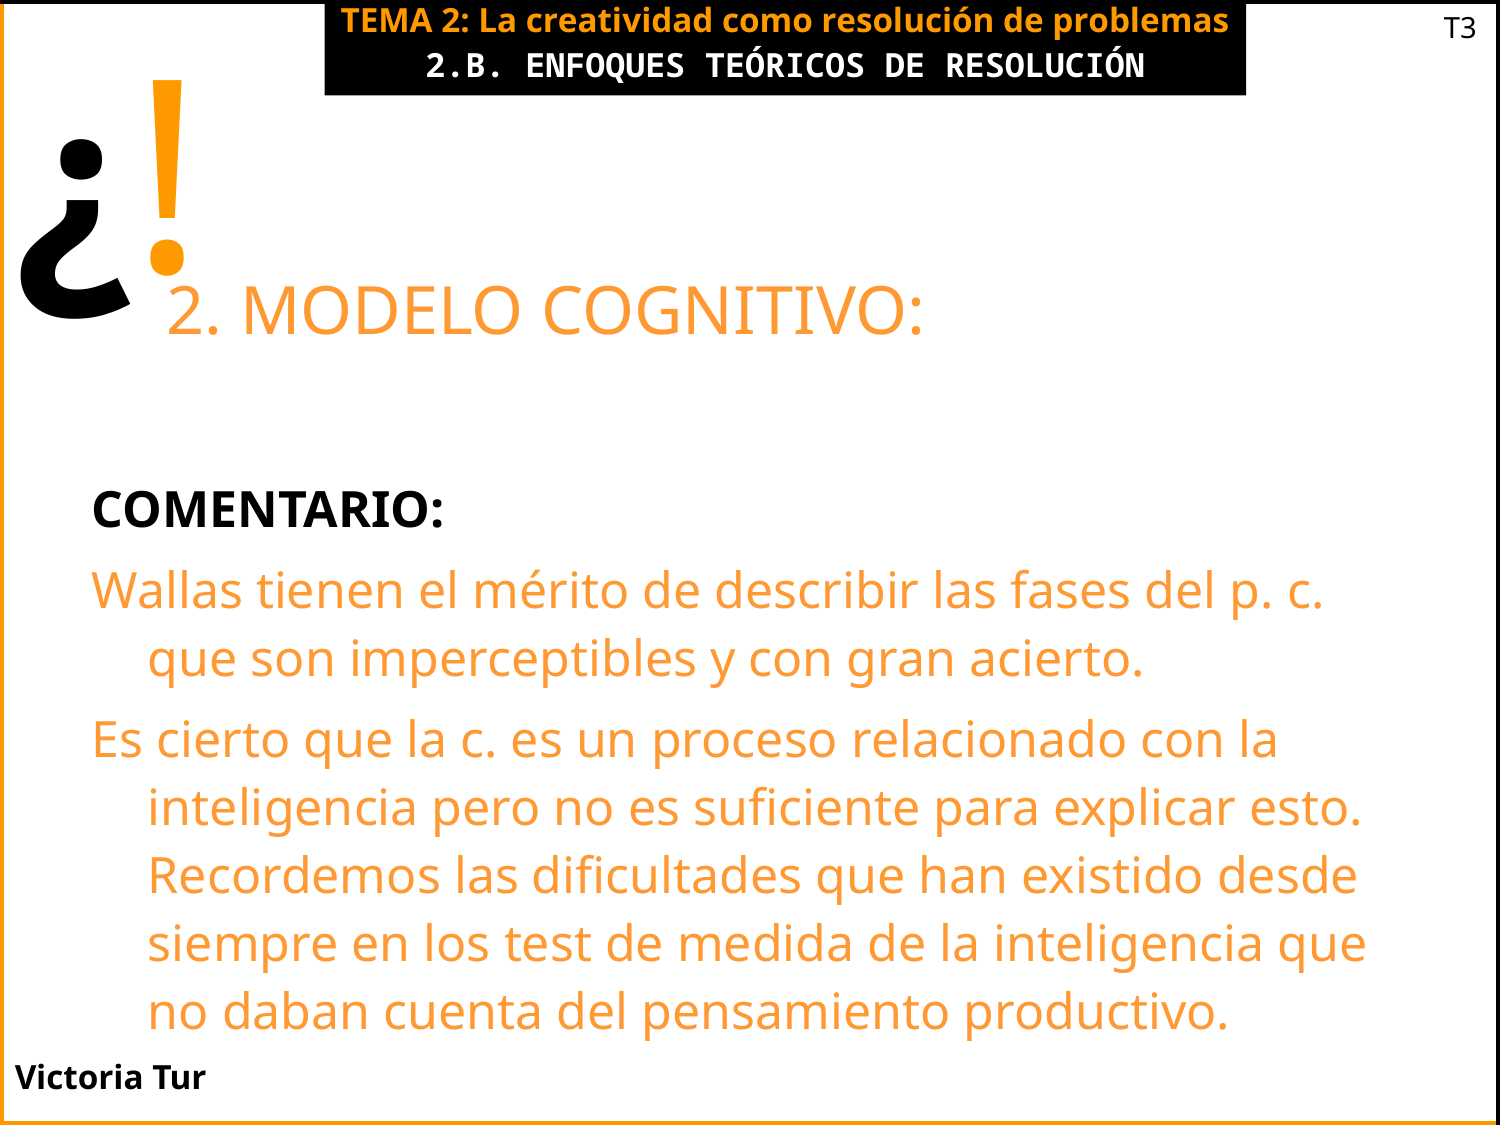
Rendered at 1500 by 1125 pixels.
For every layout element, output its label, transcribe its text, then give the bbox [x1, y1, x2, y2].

text_box T3 [1429, 0, 1500, 56]
list 2. MODELO COGNITIVO: COMENTARIO: Wallas tienen el mérito de describir las fases del p. c. que son imperceptibles y con gran acierto. Es cierto que la c. es un proceso relacionado con la inteligencia pero no es suficiente para explicar esto. Recordemos las dificultades que han existido desde siempre en los test de medida de la inteligencia que no daban cuenta del pensamiento productivo. [76, 255, 1427, 1119]
